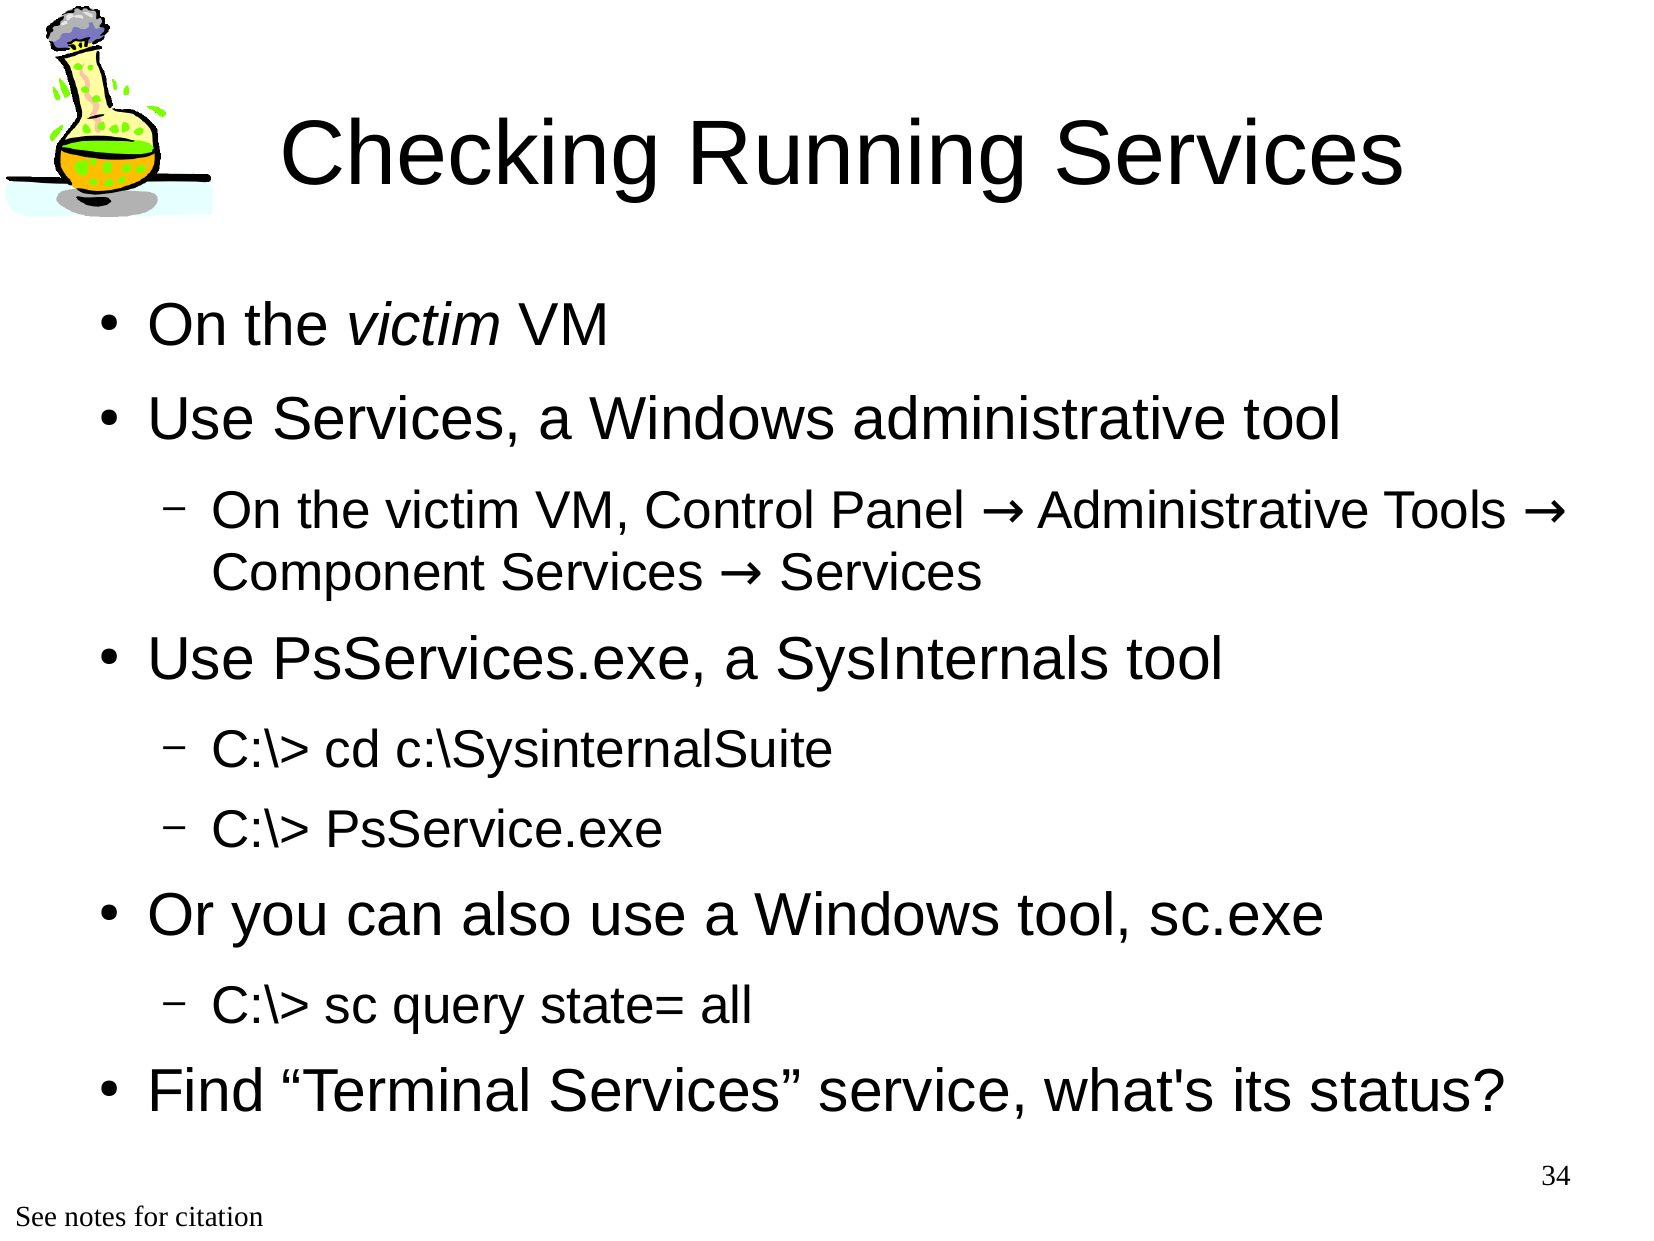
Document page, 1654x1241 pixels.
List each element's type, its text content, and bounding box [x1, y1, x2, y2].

title Checking Running Services [82, 49, 1571, 257]
list On the victim VM Use Services, a Windows administrative tool On the victim VM, Control Panel → Administrative Tools → Component Services → Services Use PsServices.exe, a SysInternals tool C:\> cd c:\SysinternalSuite C:\> PsService.exe Or you can also use a Windows tool, sc.exe C:\> sc query state= all Find “Terminal Services” service, what's its status? [82, 290, 1576, 1126]
picture [5, 6, 213, 217]
